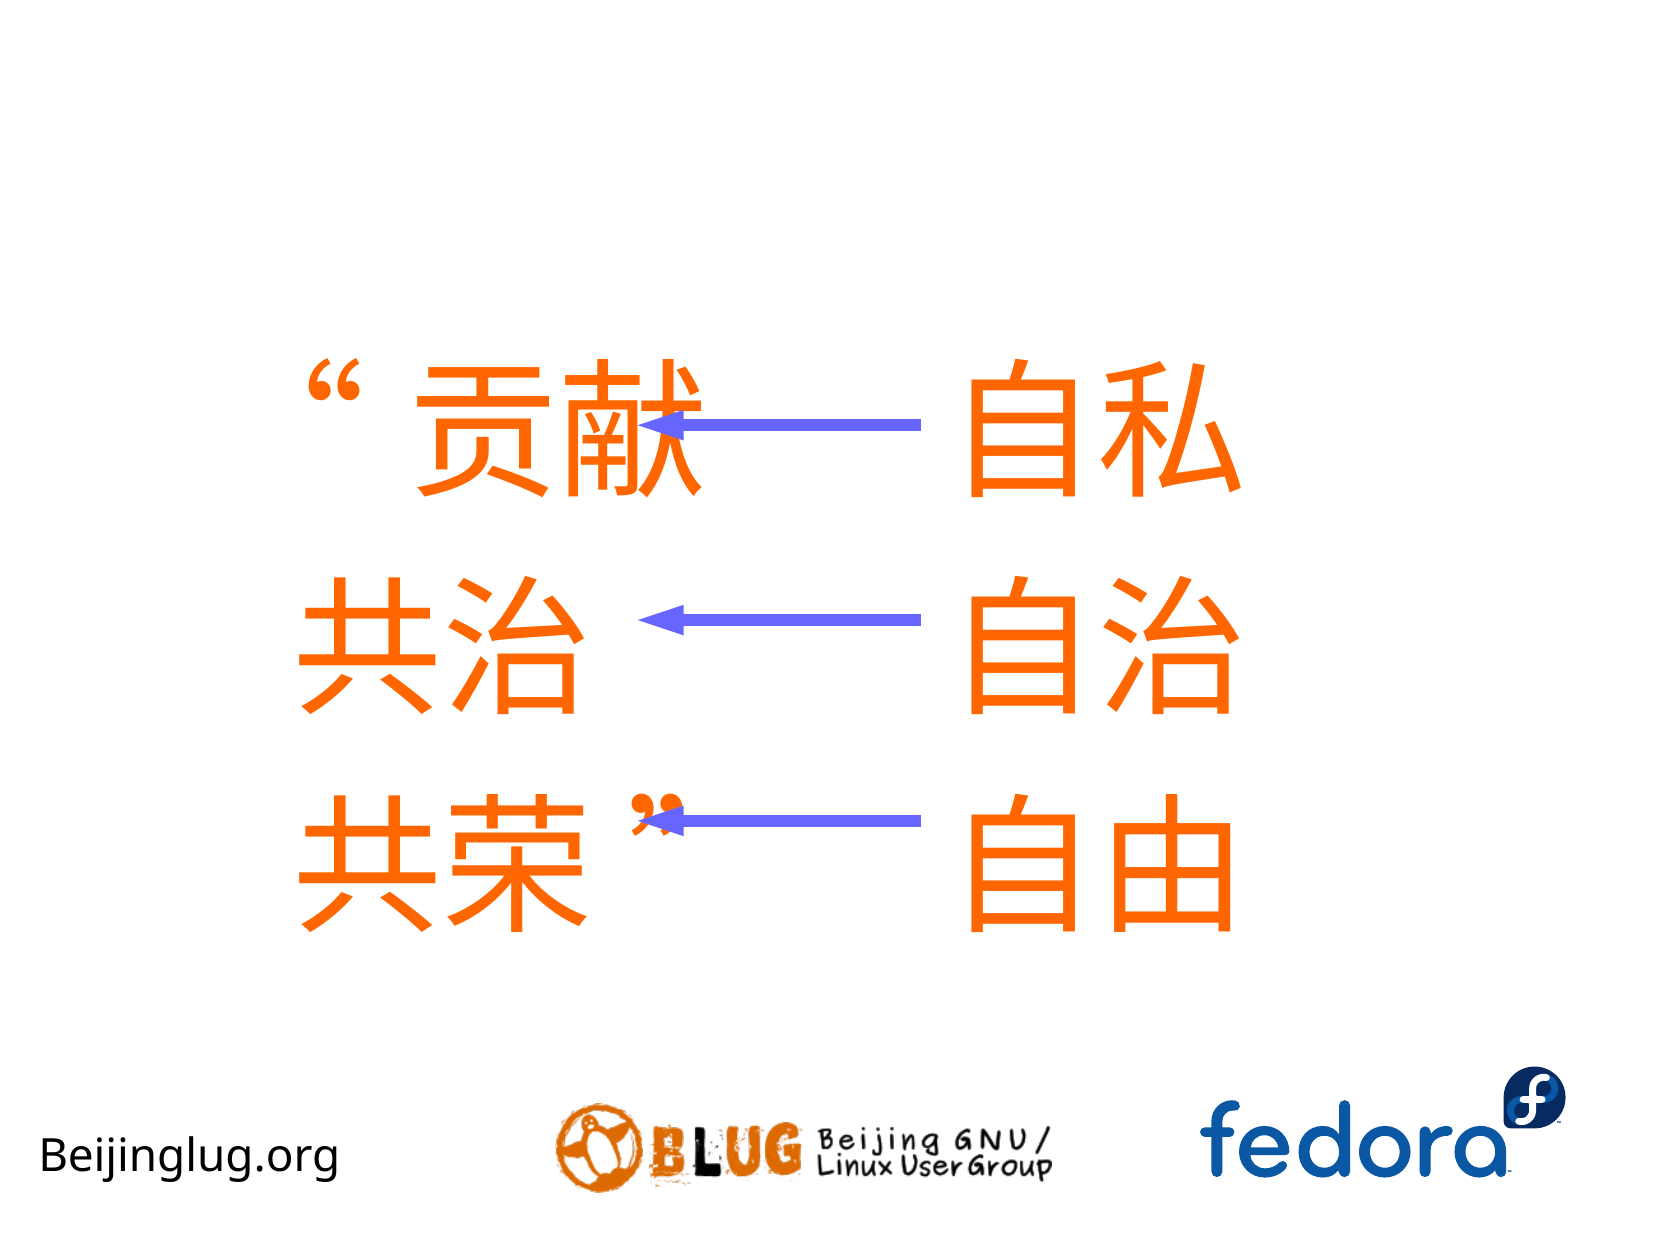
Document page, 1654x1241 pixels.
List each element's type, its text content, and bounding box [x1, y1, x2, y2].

picture [555, 1103, 1052, 1193]
text_box “贡献 共治 共荣 ” [200, 304, 839, 1040]
text_box 自私 自治 自由 [933, 304, 1571, 1040]
